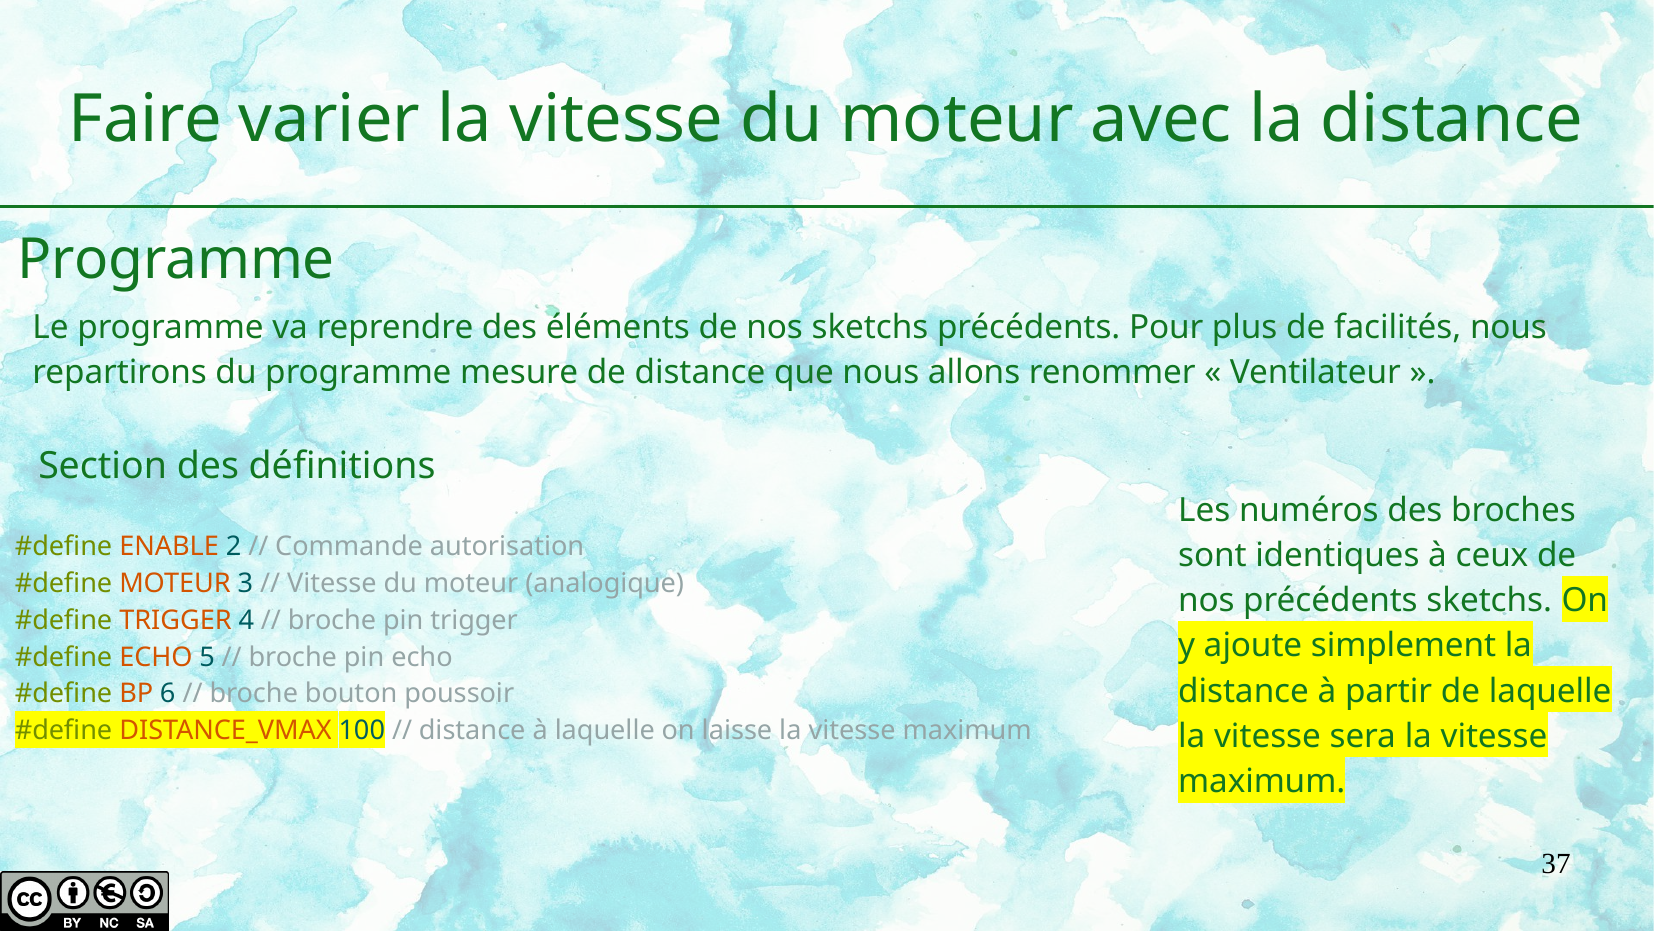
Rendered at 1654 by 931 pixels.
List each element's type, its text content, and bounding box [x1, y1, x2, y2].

list Programme [17, 217, 1506, 295]
title Faire varier la vitesse du moteur avec la distance [29, 24, 1625, 206]
text_box Les numéros des broches sont identiques à ceux de nos précédents sketchs. On y ajoute simplement la distance à partir de laquelle la vitesse sera la vitesse maximum. [1163, 478, 1636, 810]
text_box Section des définitions [23, 431, 615, 497]
text_box Le programme va reprendre des éléments de nos sketchs précédents. Pour plus de facilités, nous repartirons du programme mesure de distance que nous allons renommer « Ventilateur ». [17, 295, 1625, 401]
text_box #define ENABLE 2 // Commande autorisation #define MOTEUR 3 // Vitesse du moteur (analogique) #define TRIGGER 4 // broche pin trigger #define ECHO 5 // broche pin echo #define BP 6 // broche bouton poussoir #define DISTANCE_VMAX 100 // distance à laquelle on laisse la vitesse maximum [0, 519, 1163, 754]
picture [0, 871, 169, 931]
